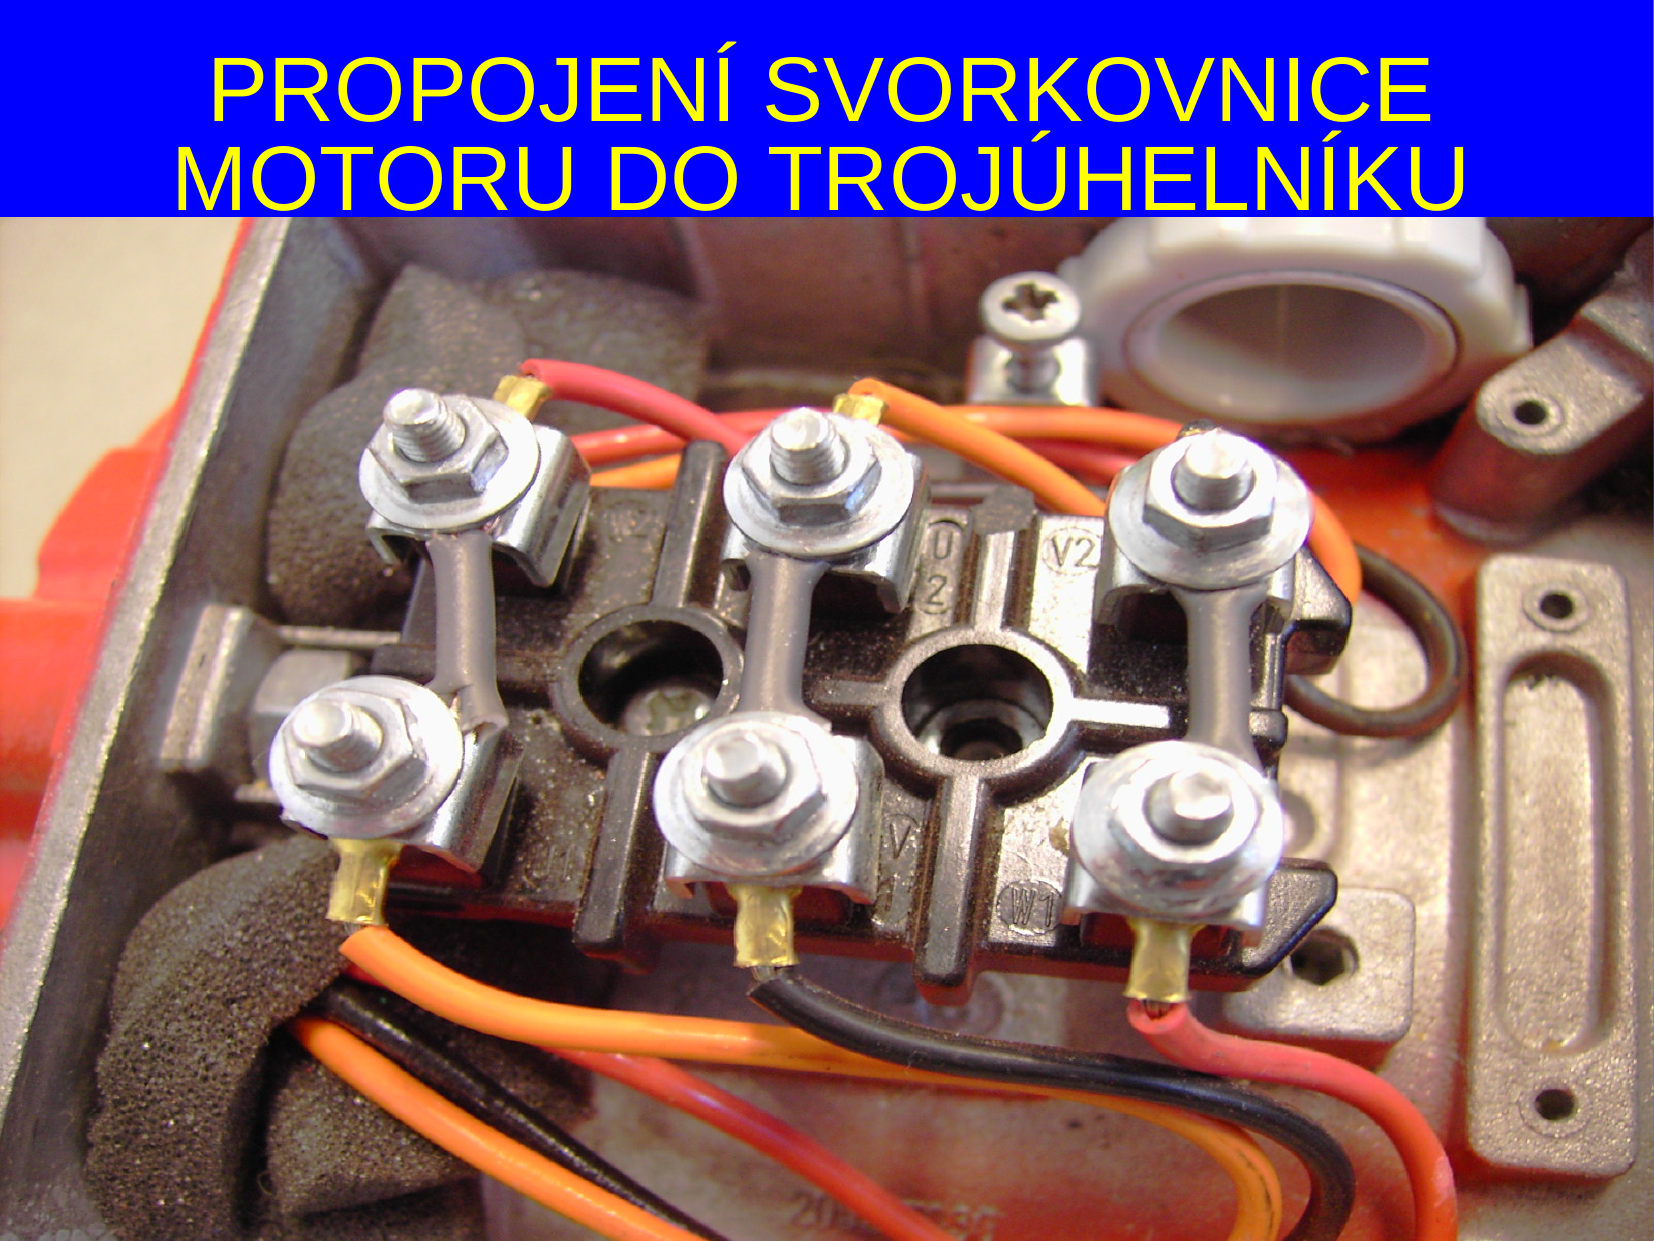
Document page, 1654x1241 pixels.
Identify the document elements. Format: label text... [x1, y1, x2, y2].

picture [0, 217, 1654, 1241]
title PROPOJENÍ SVORKOVNICE MOTORU DO TROJÚHELNÍKU [78, 29, 1566, 217]
